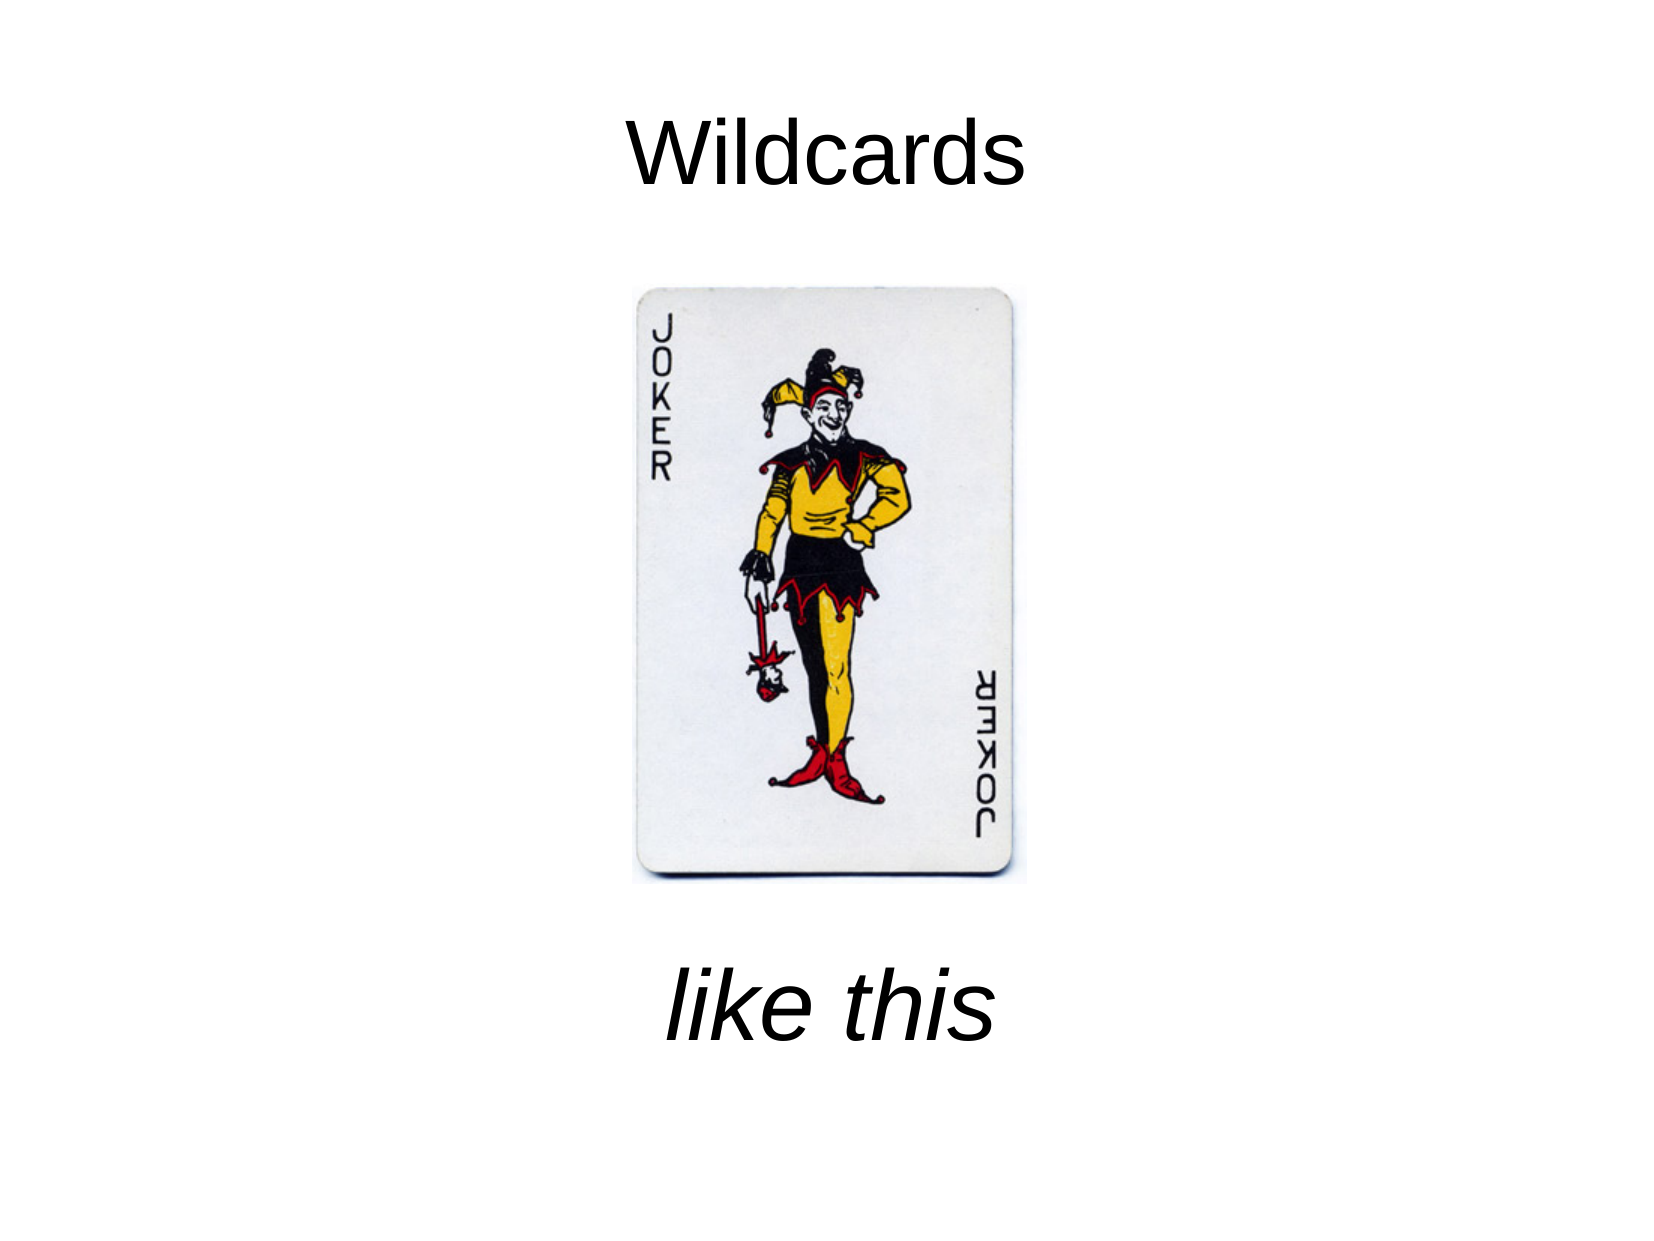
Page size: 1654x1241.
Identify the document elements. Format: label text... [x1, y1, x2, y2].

picture [632, 283, 1027, 884]
text_box like this [103, 949, 1560, 1241]
title Wildcards [82, 49, 1571, 257]
